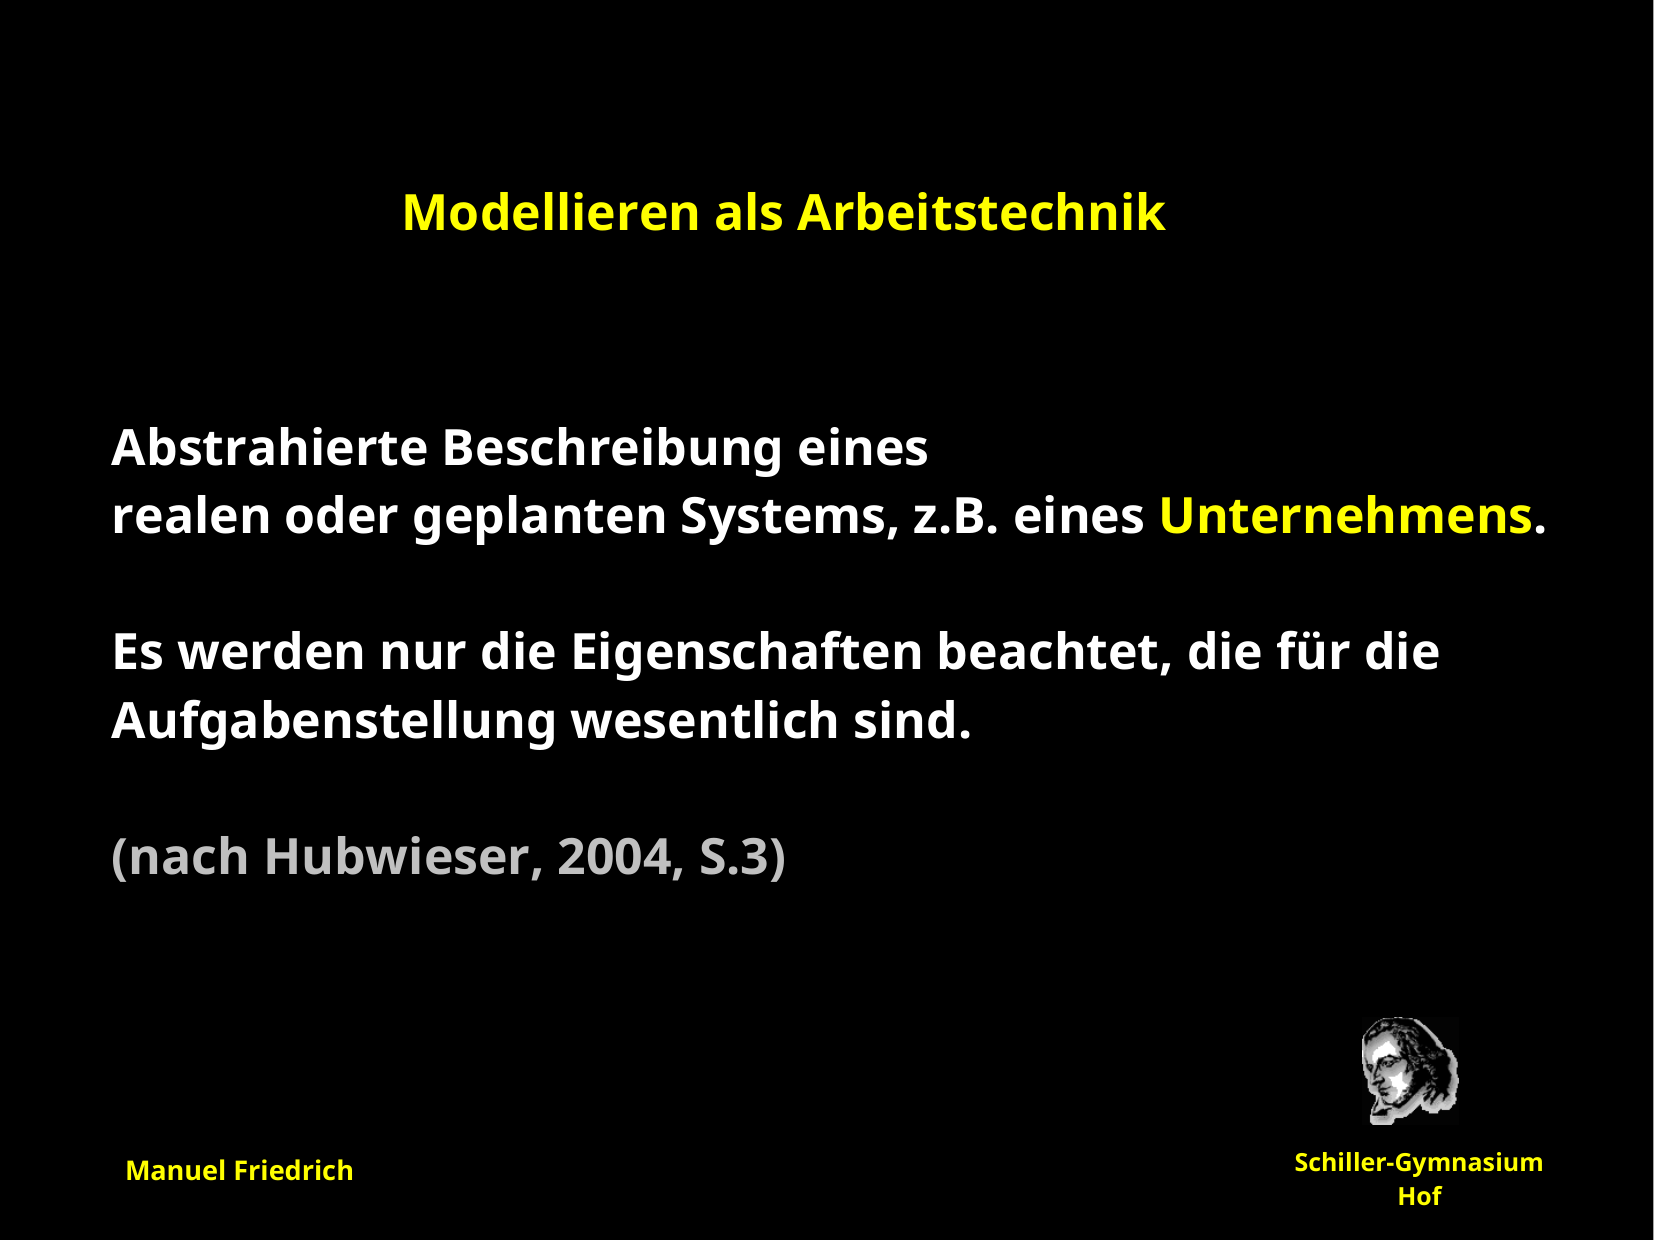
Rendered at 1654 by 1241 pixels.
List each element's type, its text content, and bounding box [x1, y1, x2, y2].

text_box Abstrahierte Beschreibung eines realen oder geplanten Systems, z.B. eines Unternehmens. Es werden nur die Eigenschaften beachtet, die für die Aufgabenstellung wesentlich sind. (nach Hubwieser, 2004, S.3) [111, 411, 1578, 1083]
text_box Modellieren als Arbeitstechnik [401, 176, 1317, 282]
picture [1362, 1083, 1459, 1125]
text_box Schiller-Gymnasium Hof [1294, 1145, 1549, 1206]
text_box Manuel Friedrich [124, 1151, 357, 1185]
